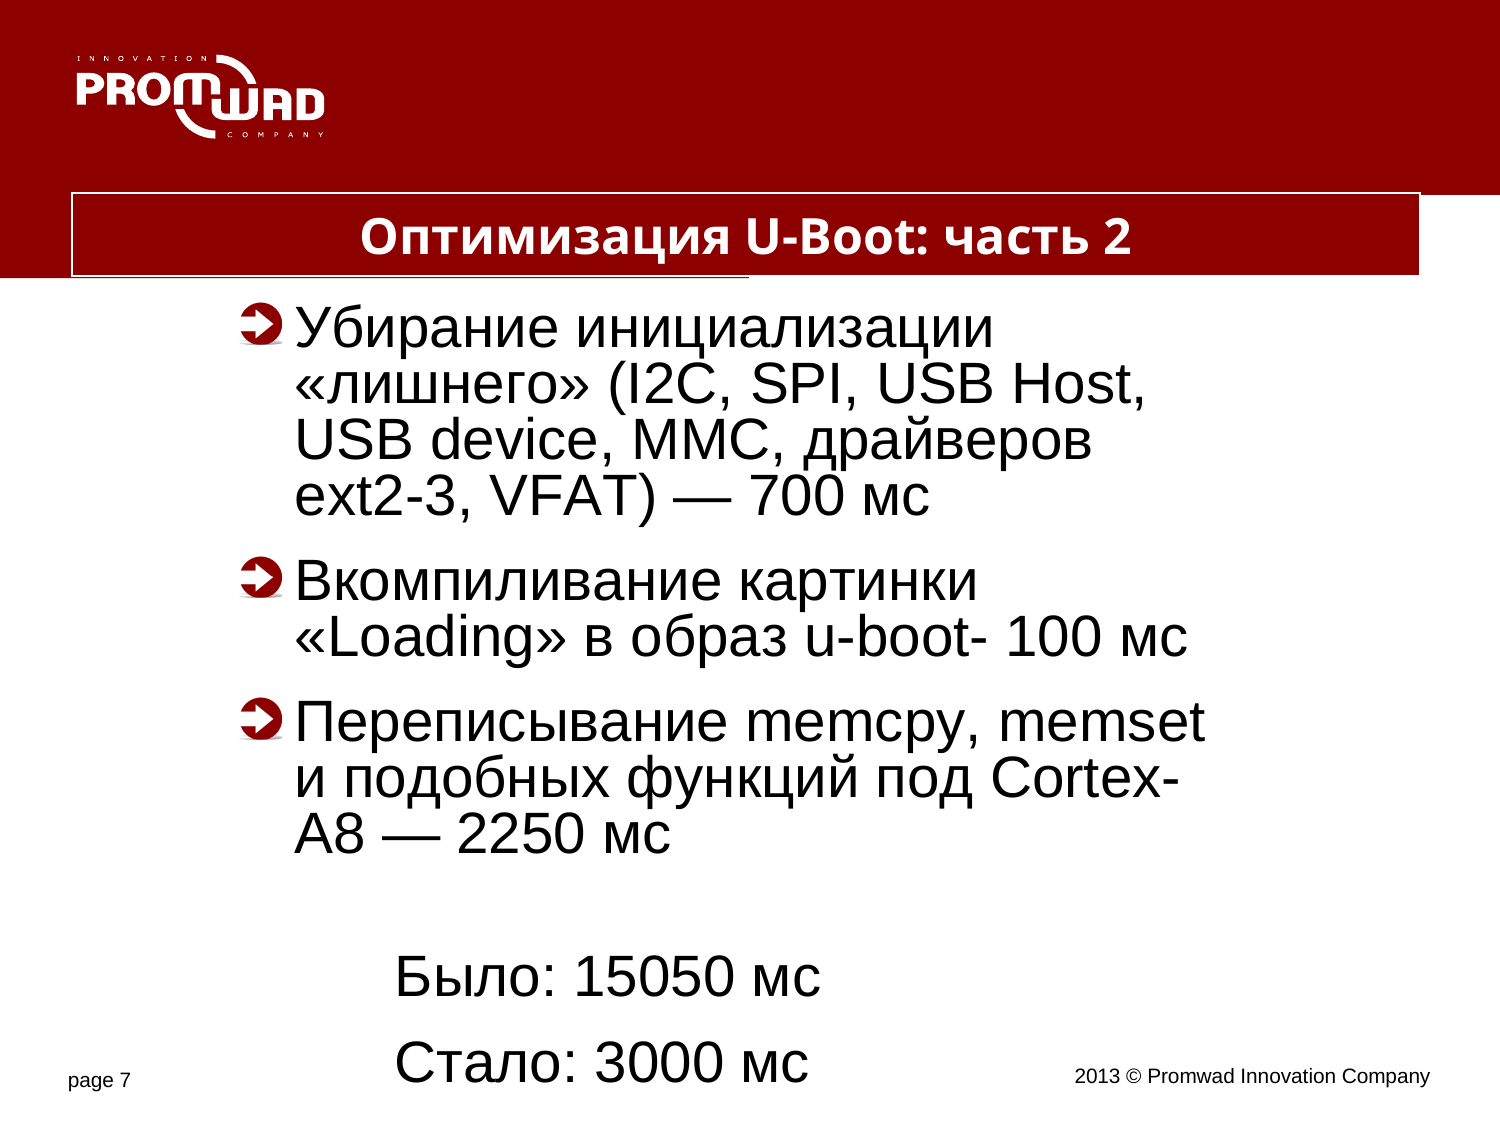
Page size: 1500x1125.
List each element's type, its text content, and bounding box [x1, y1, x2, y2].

text_box Оптимизация U-Boot: часть 2 [71, 193, 1421, 276]
text_box Убирание инициализации «лишнего» (I2C, SPI, USB Host, USB device, MMC, драйверов ext2-3, VFAT) — 700 мс Вкомпиливание картинки «Loading» в образ u-boot- 100 мс Переписывание memcpy, memset и подобных функций под Cortex-A8 — 2250 мс [224, 295, 1253, 520]
text_box Было: 15050 мс Стало: 3000 мс [379, 944, 1282, 1101]
picture [239, 556, 283, 598]
picture [239, 697, 283, 740]
text_box 2013 © Promwad Innovation Company [1282, 1055, 1446, 1100]
picture [239, 302, 283, 345]
